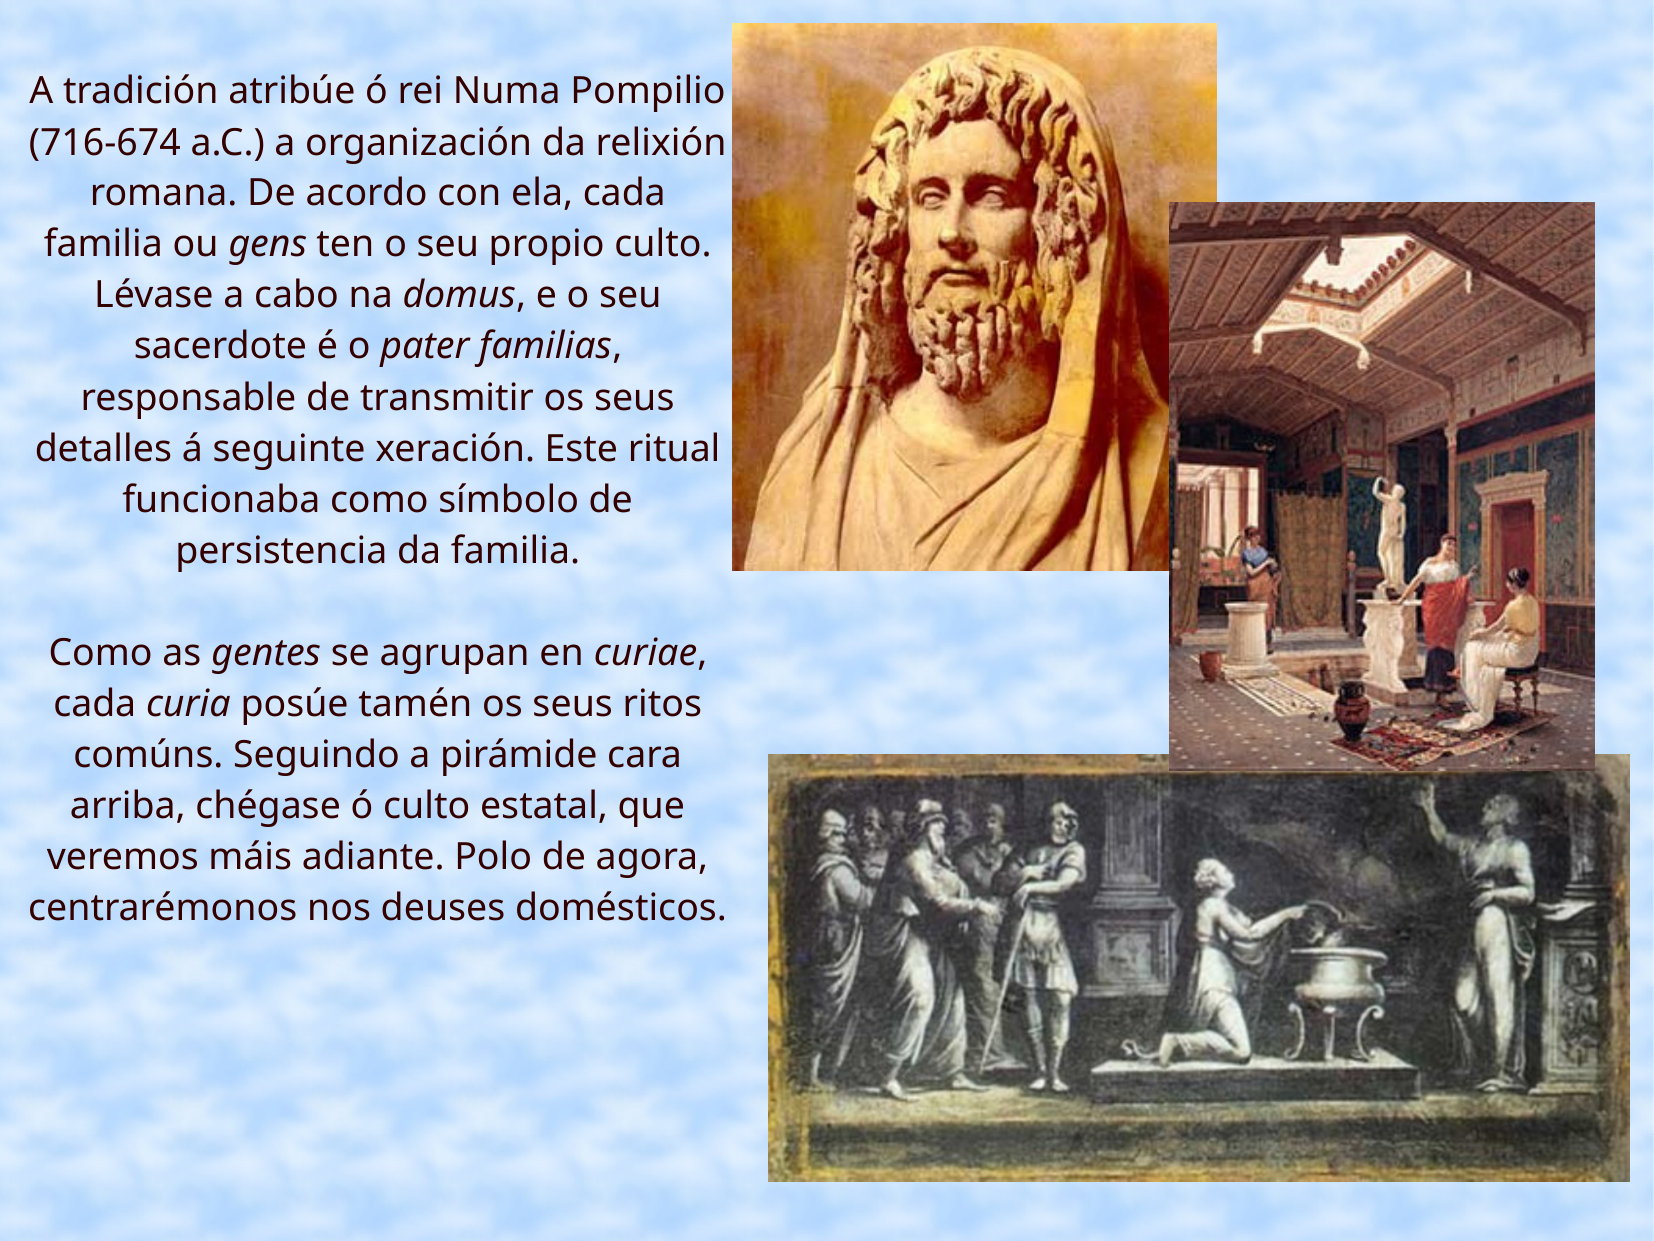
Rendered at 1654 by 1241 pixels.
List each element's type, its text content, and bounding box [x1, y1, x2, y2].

picture [0, 0, 1654, 1241]
text_box A tradición atribúe ó rei Numa Pompilio (716-674 a.C.) a organización da relixión romana. De acordo con ela, cada familia ou gens ten o seu propio culto. Lévase a cabo na domus, e o seu sacerdote é o pater familias, responsable de transmitir os seus detalles á seguinte xeración. Este ritual funcionaba como símbolo de persistencia da familia. Como as gentes se agrupan en curiae, cada curia posúe tamén os seus ritos comúns. Seguindo a pirámide cara arriba, chégase ó culto estatal, que veremos máis adiante. Polo de agora, centrarémonos nos deuses domésticos. [11, 56, 745, 1241]
